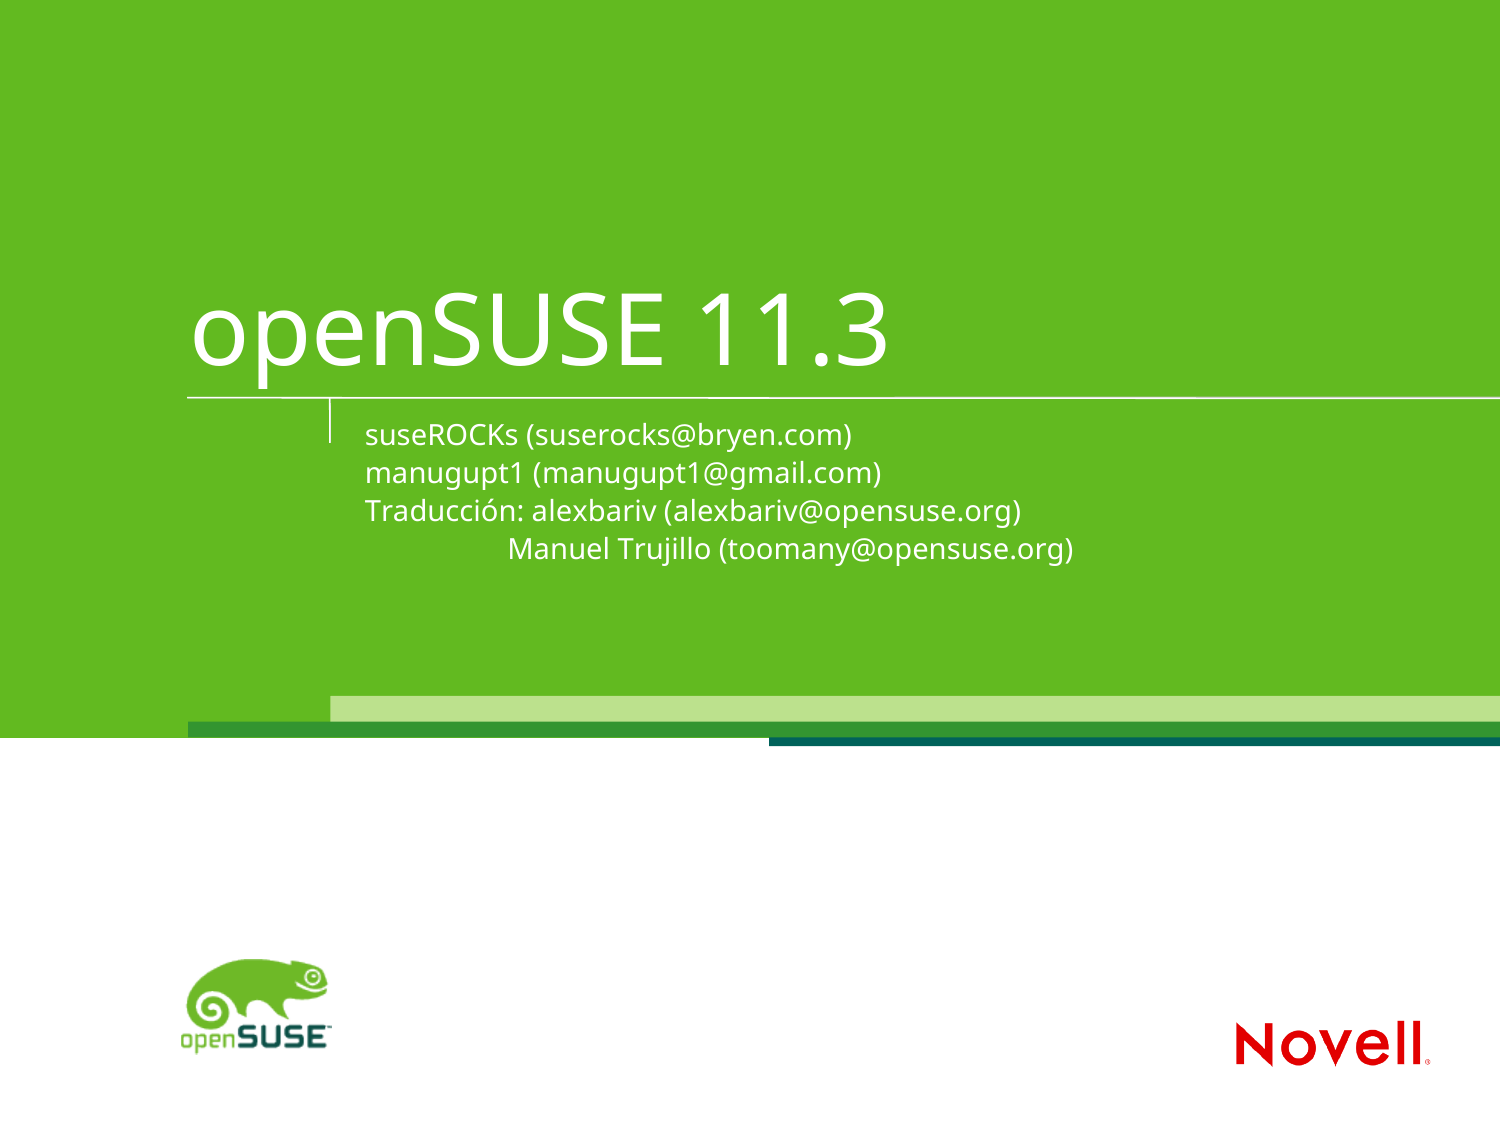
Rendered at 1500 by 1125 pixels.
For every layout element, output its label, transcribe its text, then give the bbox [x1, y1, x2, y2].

title openSUSE 11.3 [174, 137, 1388, 388]
picture [1227, 1013, 1438, 1074]
picture [181, 959, 332, 1055]
subtitle suseROCKs (suserocks@bryen.com) manugupt1 (manugupt1@gmail.com) Traducción: alexbariv (alexbariv@opensuse.org) Manuel Trujillo (toomany@opensuse.org) [350, 414, 1150, 547]
